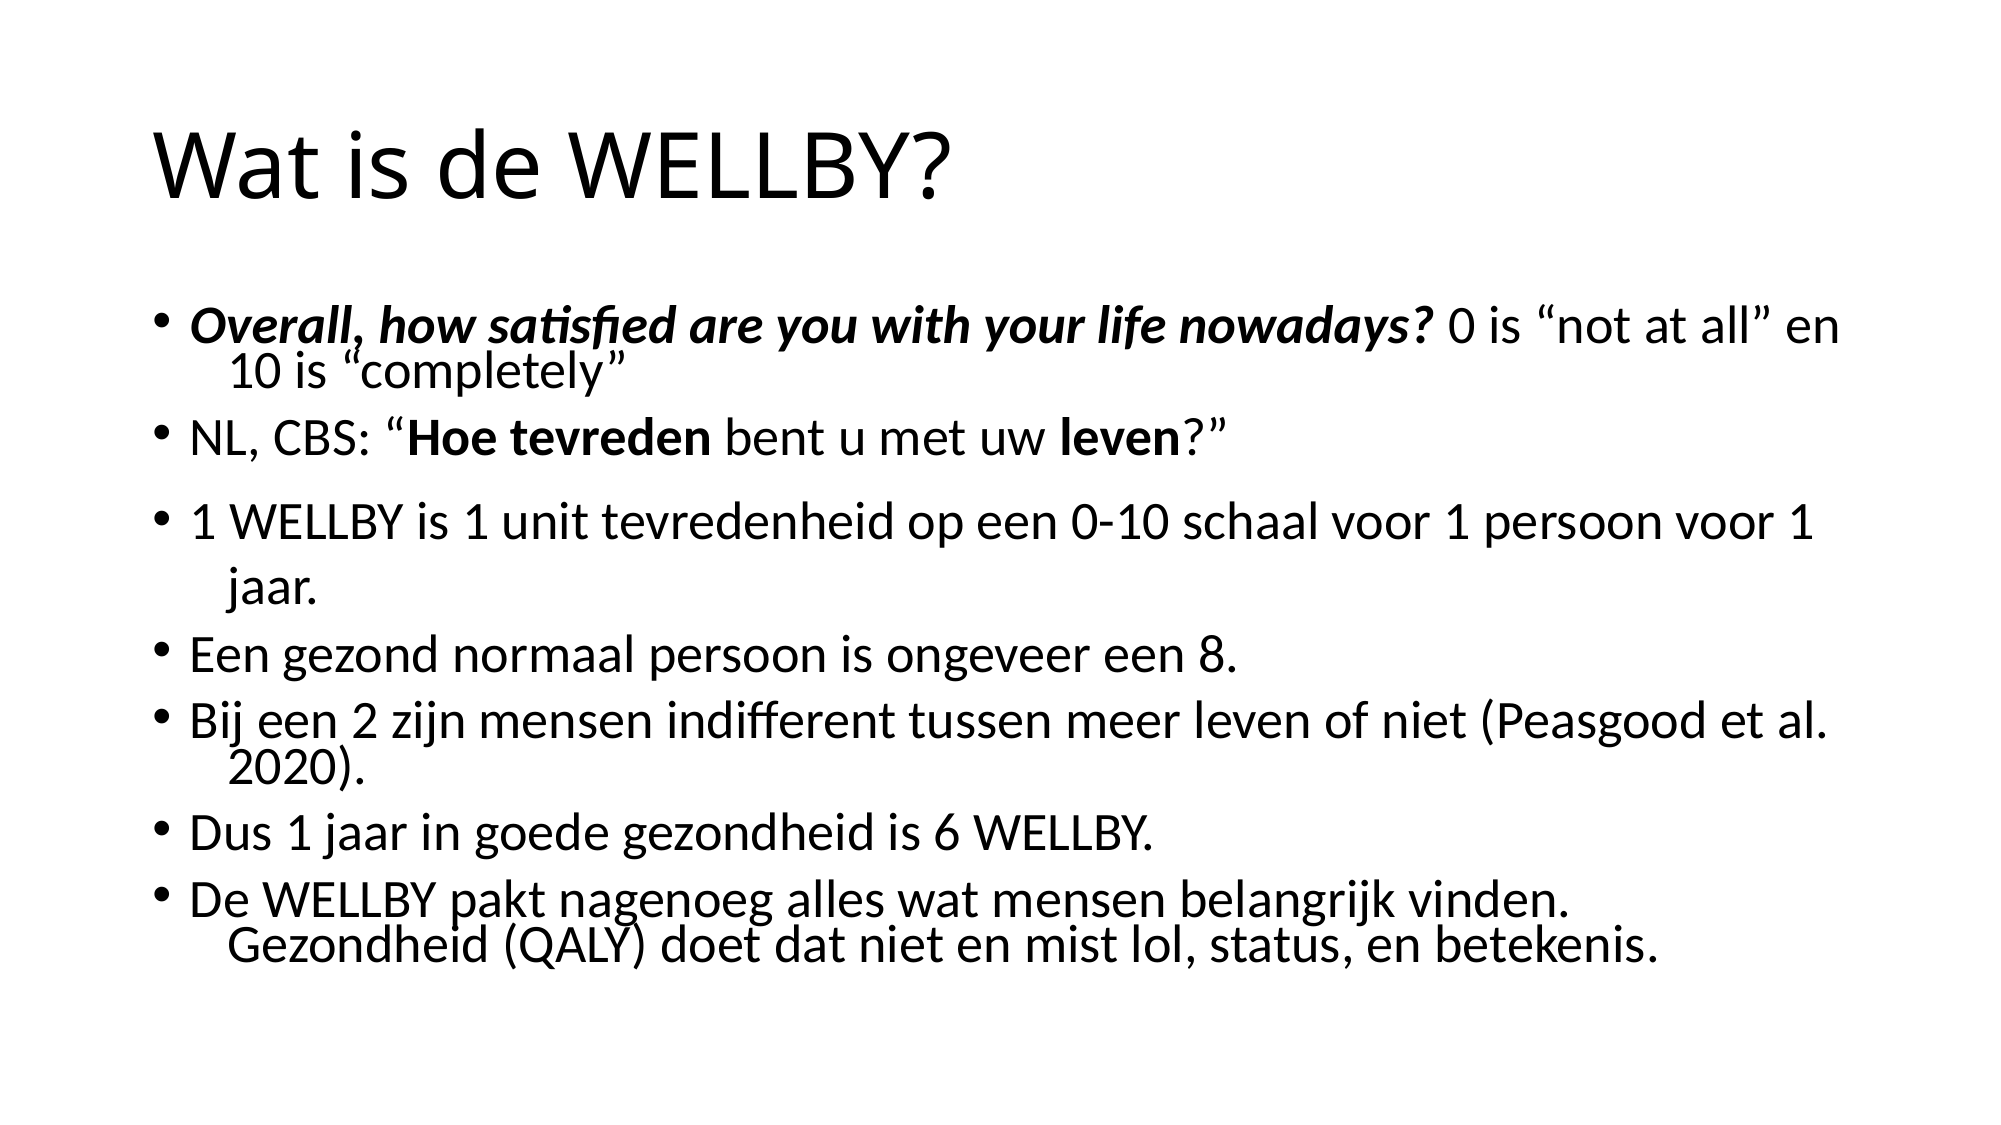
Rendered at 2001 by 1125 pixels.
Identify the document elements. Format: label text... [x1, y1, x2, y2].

list Overall, how satisfied are you with your life nowadays? 0 is “not at all” en 10 is “completely” NL, CBS: “Hoe tevreden bent u met uw leven?” 1 WELLBY is 1 unit tevredenheid op een 0-10 schaal voor 1 persoon voor 1 jaar. Een gezond normaal persoon is ongeveer een 8. Bij een 2 zijn mensen indifferent tussen meer leven of niet (Peasgood et al. 2020). Dus 1 jaar in goede gezondheid is 6 WELLBY. De WELLBY pakt nagenoeg alles wat mensen belangrijk vinden. Gezondheid (QALY) doet dat niet en mist lol, status, en betekenis. [137, 299, 1863, 1014]
title Wat is de WELLBY? [137, 59, 1863, 278]
